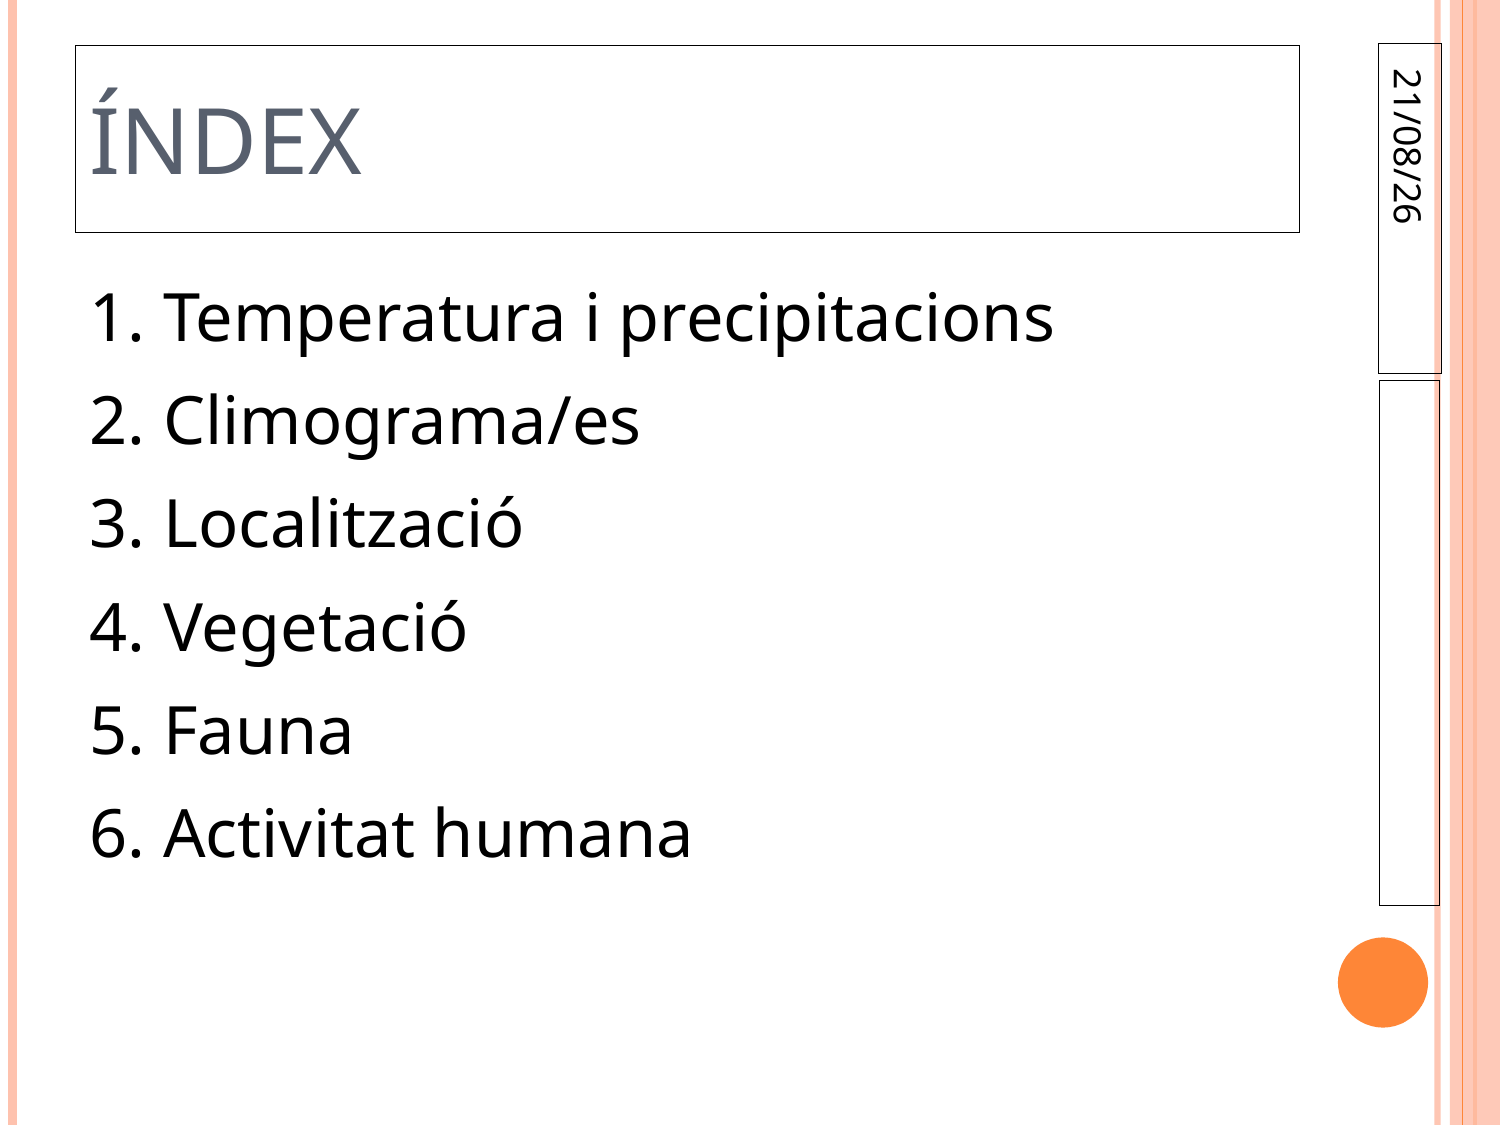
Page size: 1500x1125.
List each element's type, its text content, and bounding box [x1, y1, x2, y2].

title ÍNDEX [75, 45, 1300, 233]
list 1. Temperatura i precipitacions 2. Climograma/es 3. Localització 4. Vegetació 5. Fauna 6. Activitat humana [75, 262, 1300, 1062]
